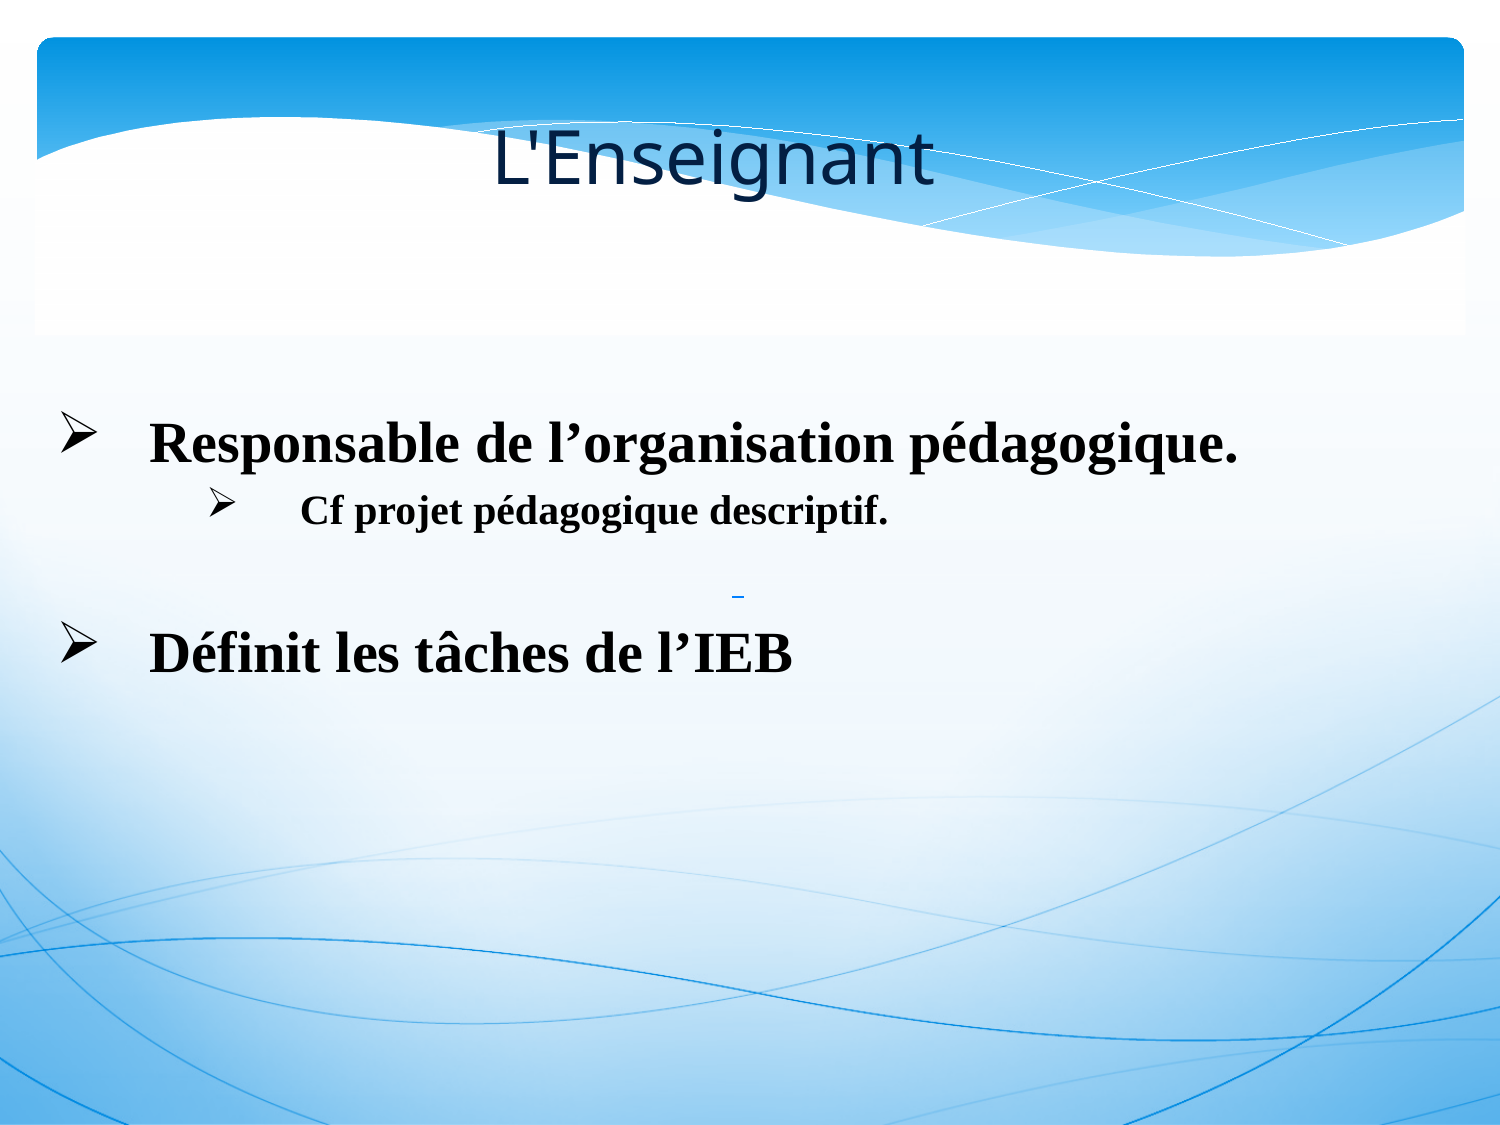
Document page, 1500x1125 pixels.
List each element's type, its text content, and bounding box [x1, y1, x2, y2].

text_box Responsable de l’organisation pédagogique. Cf projet pédagogique descriptif. Définit les tâches de l’IEB [41, 397, 1436, 762]
picture [0, 0, 1500, 1125]
text_box L'Enseignant [105, 101, 1322, 303]
